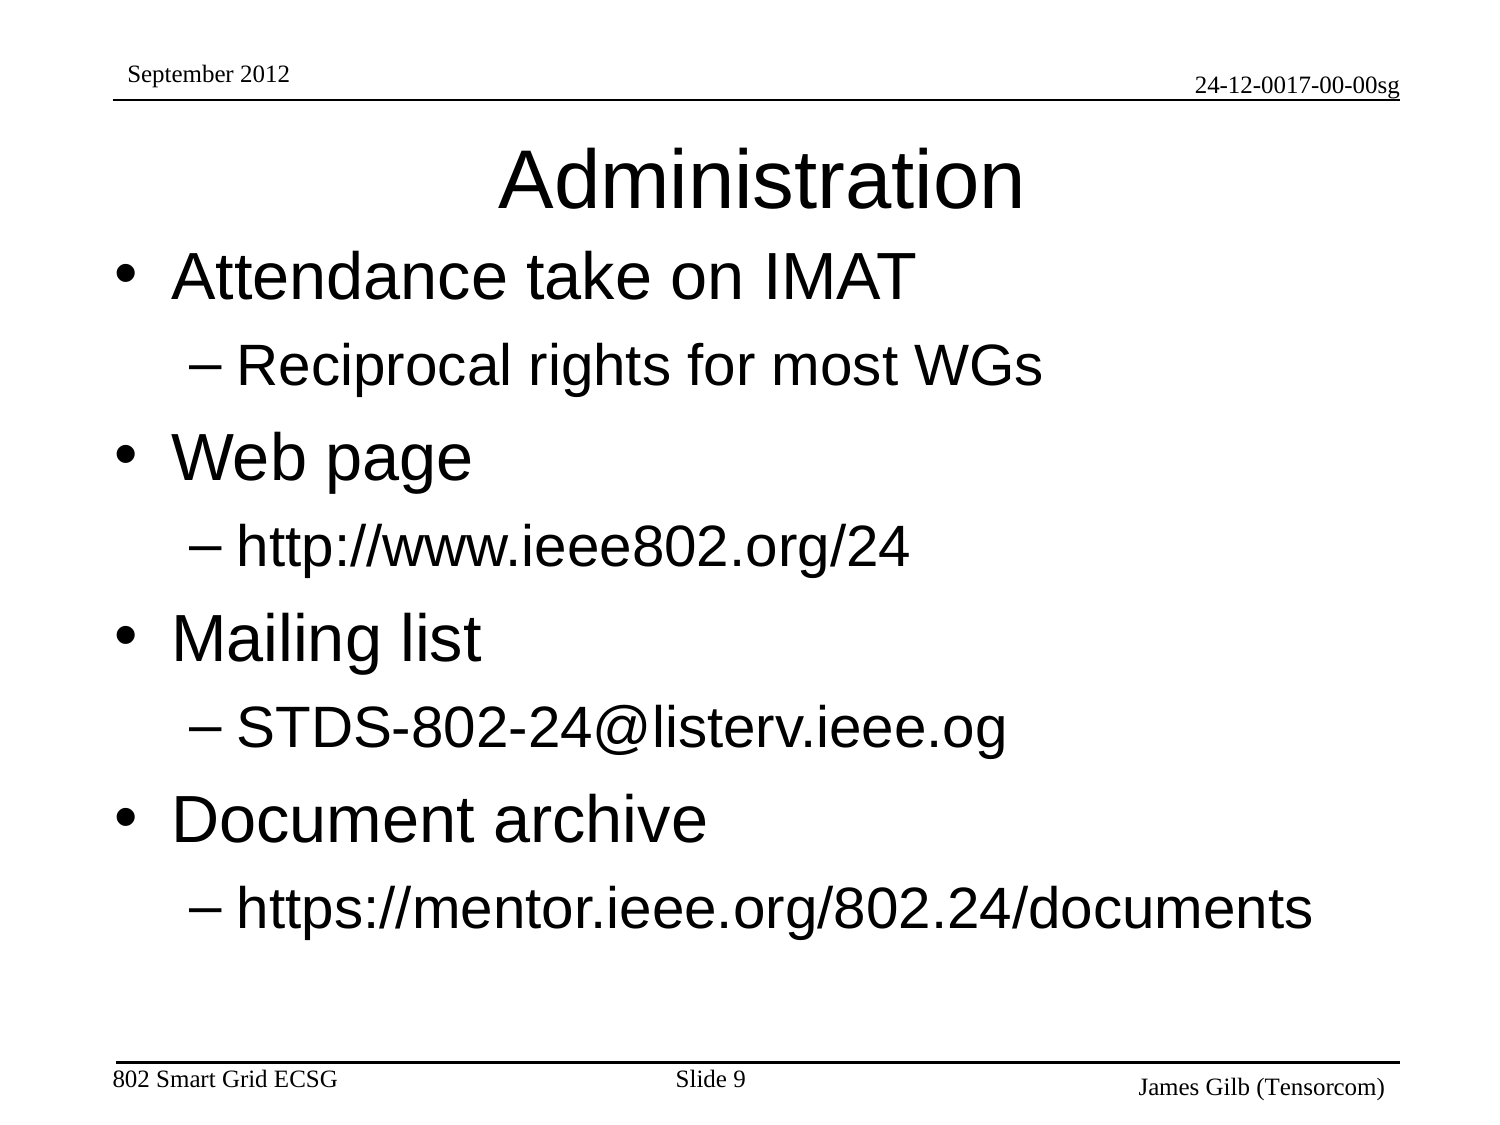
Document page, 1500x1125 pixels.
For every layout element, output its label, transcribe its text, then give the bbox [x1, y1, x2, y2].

title Administration [125, 112, 1401, 238]
list Attendance take on IMAT Reciprocal rights for most WGs Web page http://www.ieee802.org/24 Mailing list STDS-802-24@listerv.ieee.og Document archive https://mentor.ieee.org/802.24/documents [99, 224, 1375, 968]
